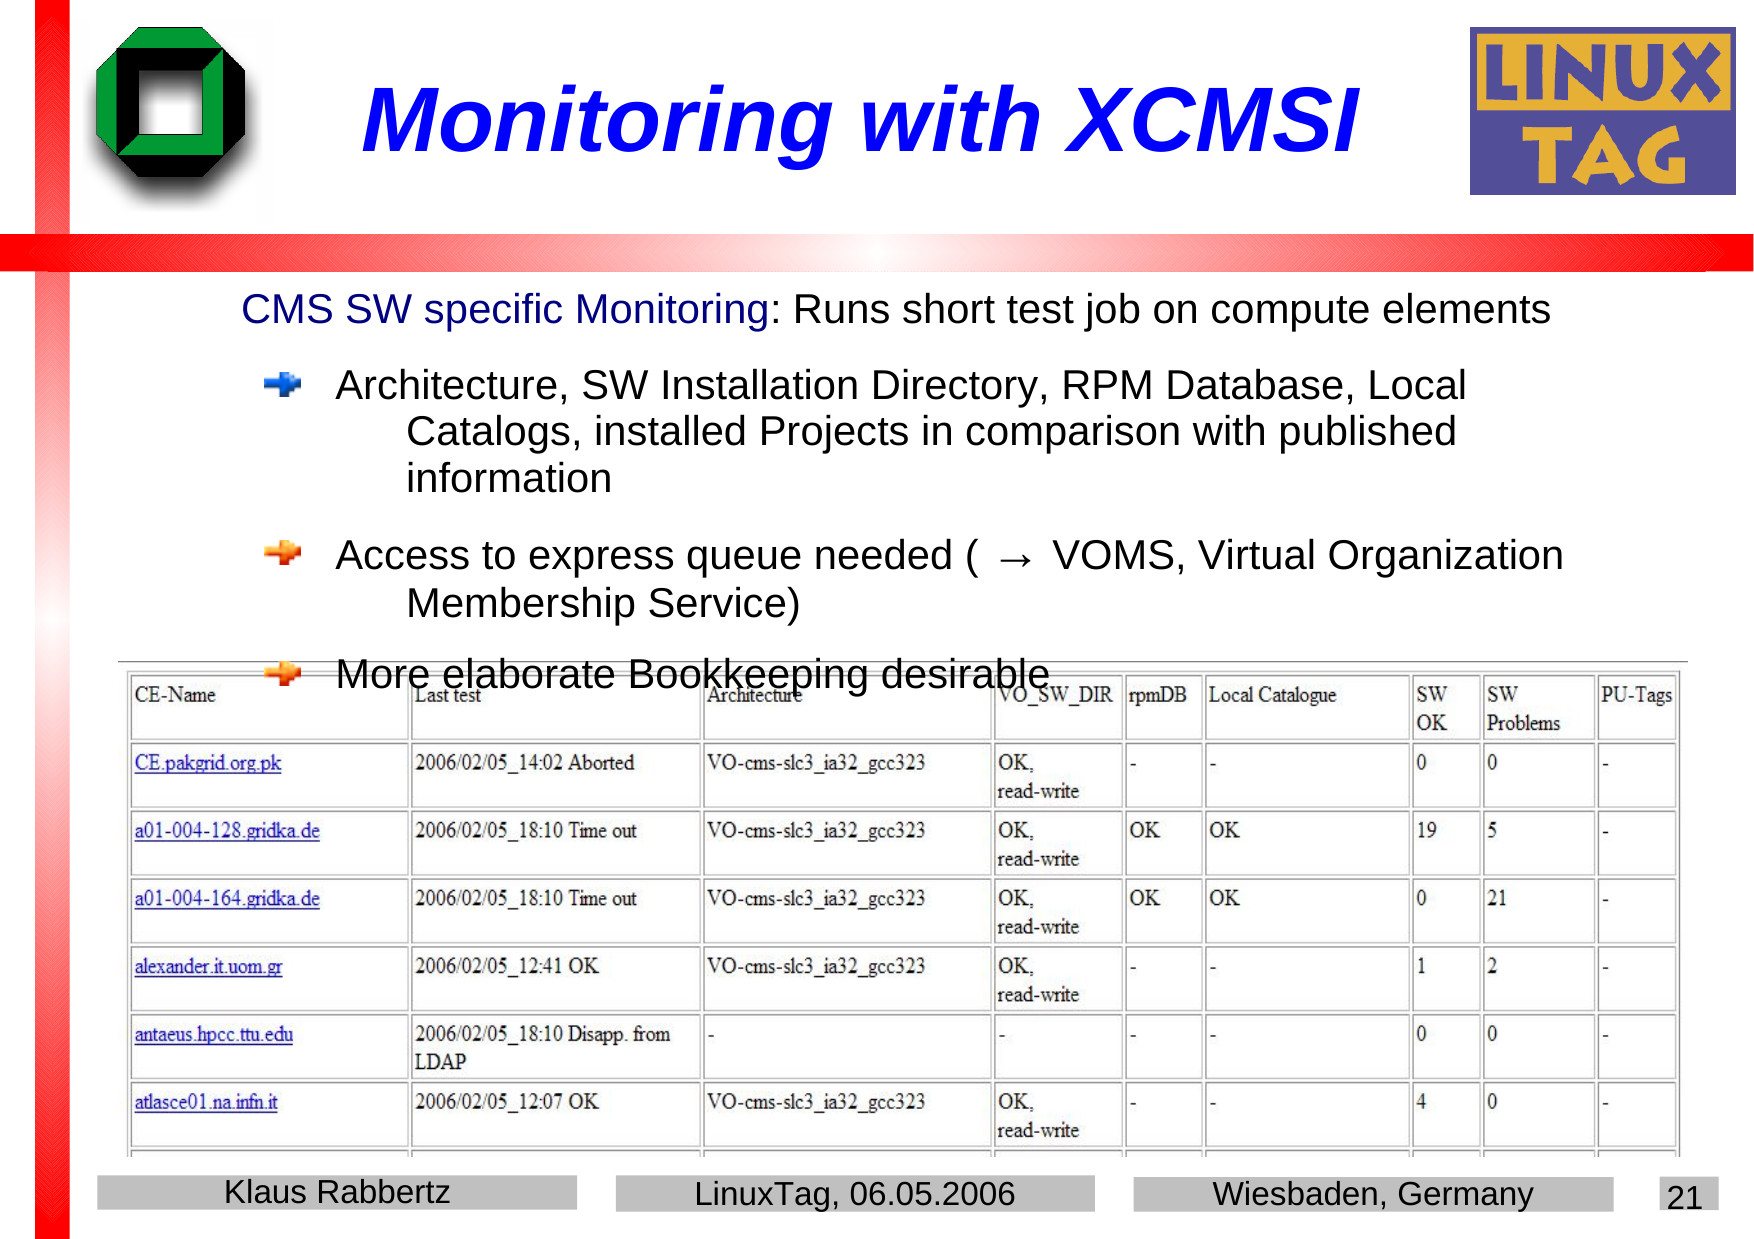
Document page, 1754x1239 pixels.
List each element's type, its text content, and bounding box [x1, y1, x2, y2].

picture [1000, 668, 1012, 686]
picture [344, 661, 360, 683]
picture [634, 675, 649, 685]
picture [118, 661, 1688, 1157]
picture [886, 668, 897, 686]
picture [634, 662, 647, 672]
list CMS SW specific Monitoring: Runs short test job on compute elements Architecture, SW Installation Directory, RPM Database, Local Catalogs, installed Projects in comparison with published information Access to express queue needed ( → VOMS, Virtual Organization Membership Service) More elaborate Bookkeeping desirable [146, 285, 1644, 651]
title Monitoring with XCMSI [267, 15, 1455, 223]
picture [1470, 27, 1736, 195]
picture [503, 668, 515, 686]
picture [71, 19, 267, 223]
